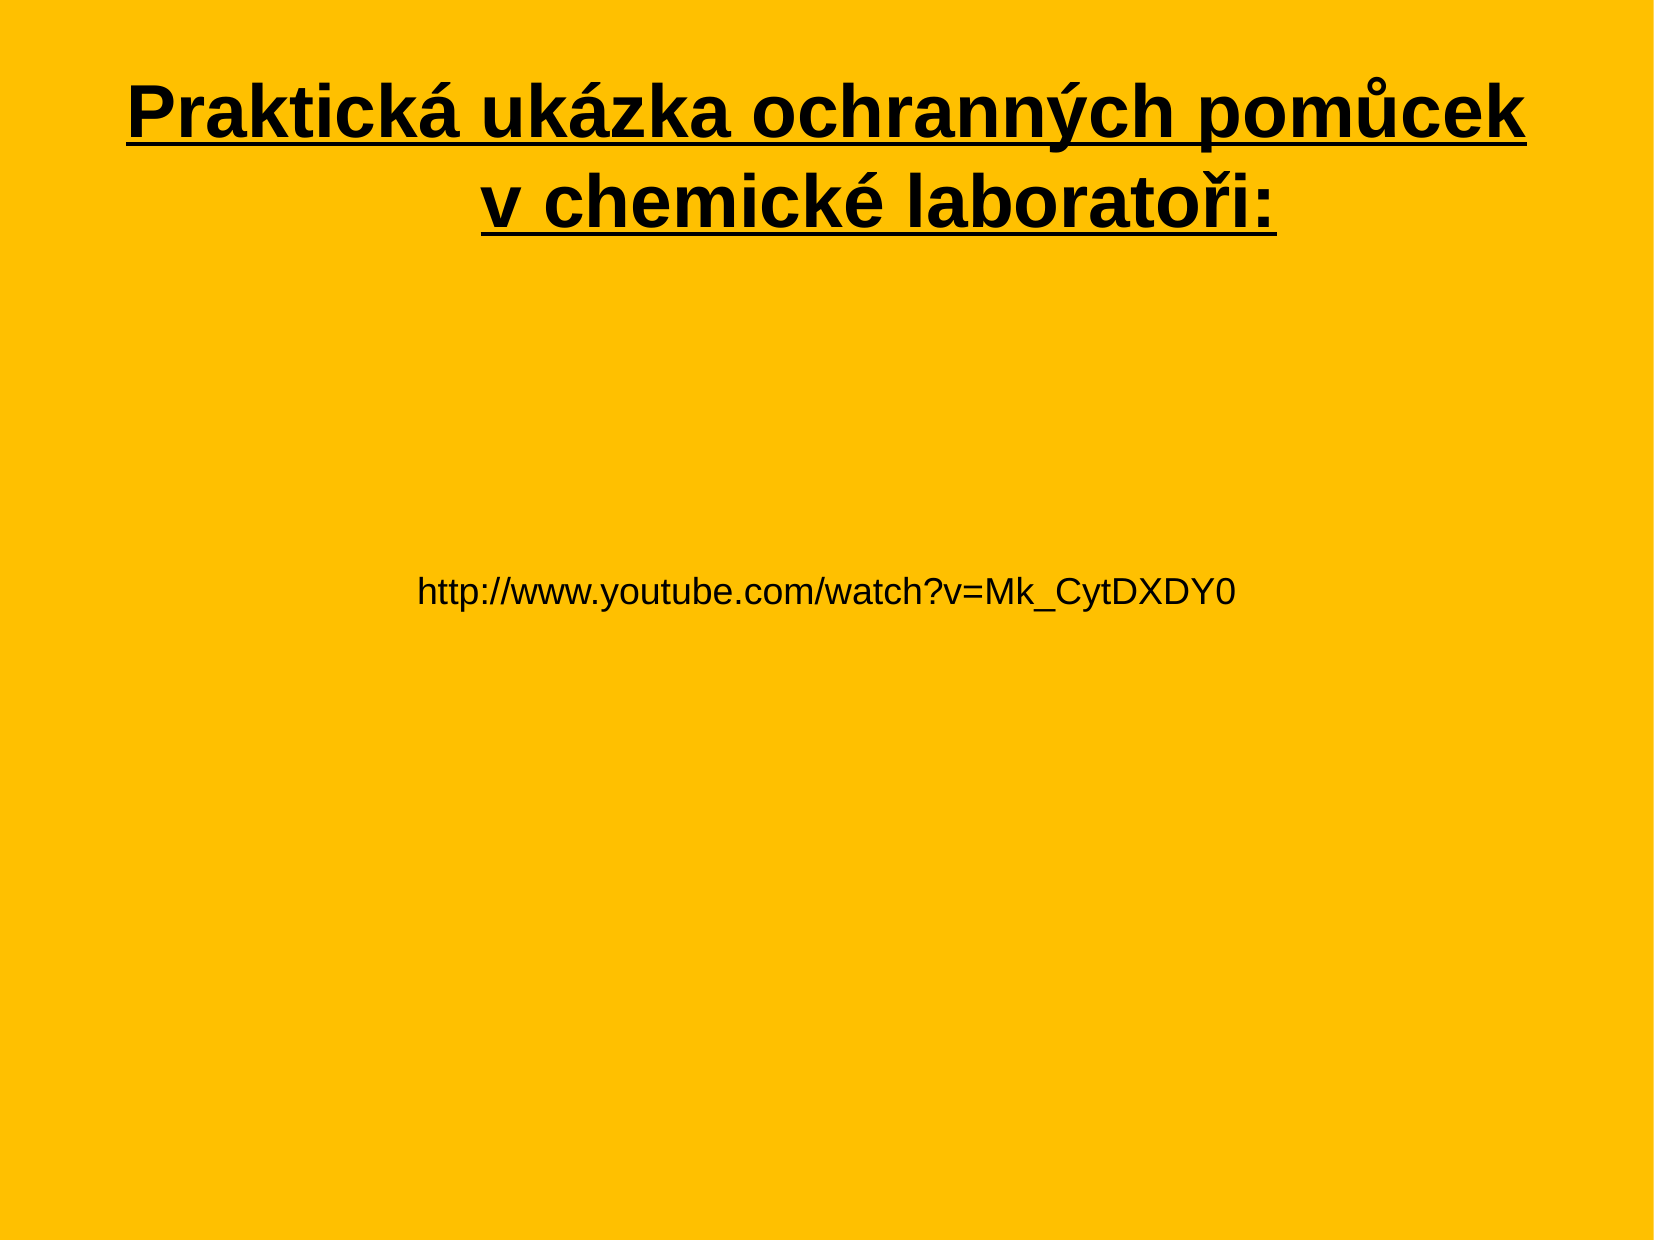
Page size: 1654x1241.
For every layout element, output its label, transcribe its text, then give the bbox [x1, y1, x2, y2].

text_box http://www.youtube.com/watch?v=Mk_CytDXDY0 [398, 563, 1255, 621]
title Praktická ukázka ochranných pomůcek v chemické laboratoři: [82, 49, 1571, 257]
